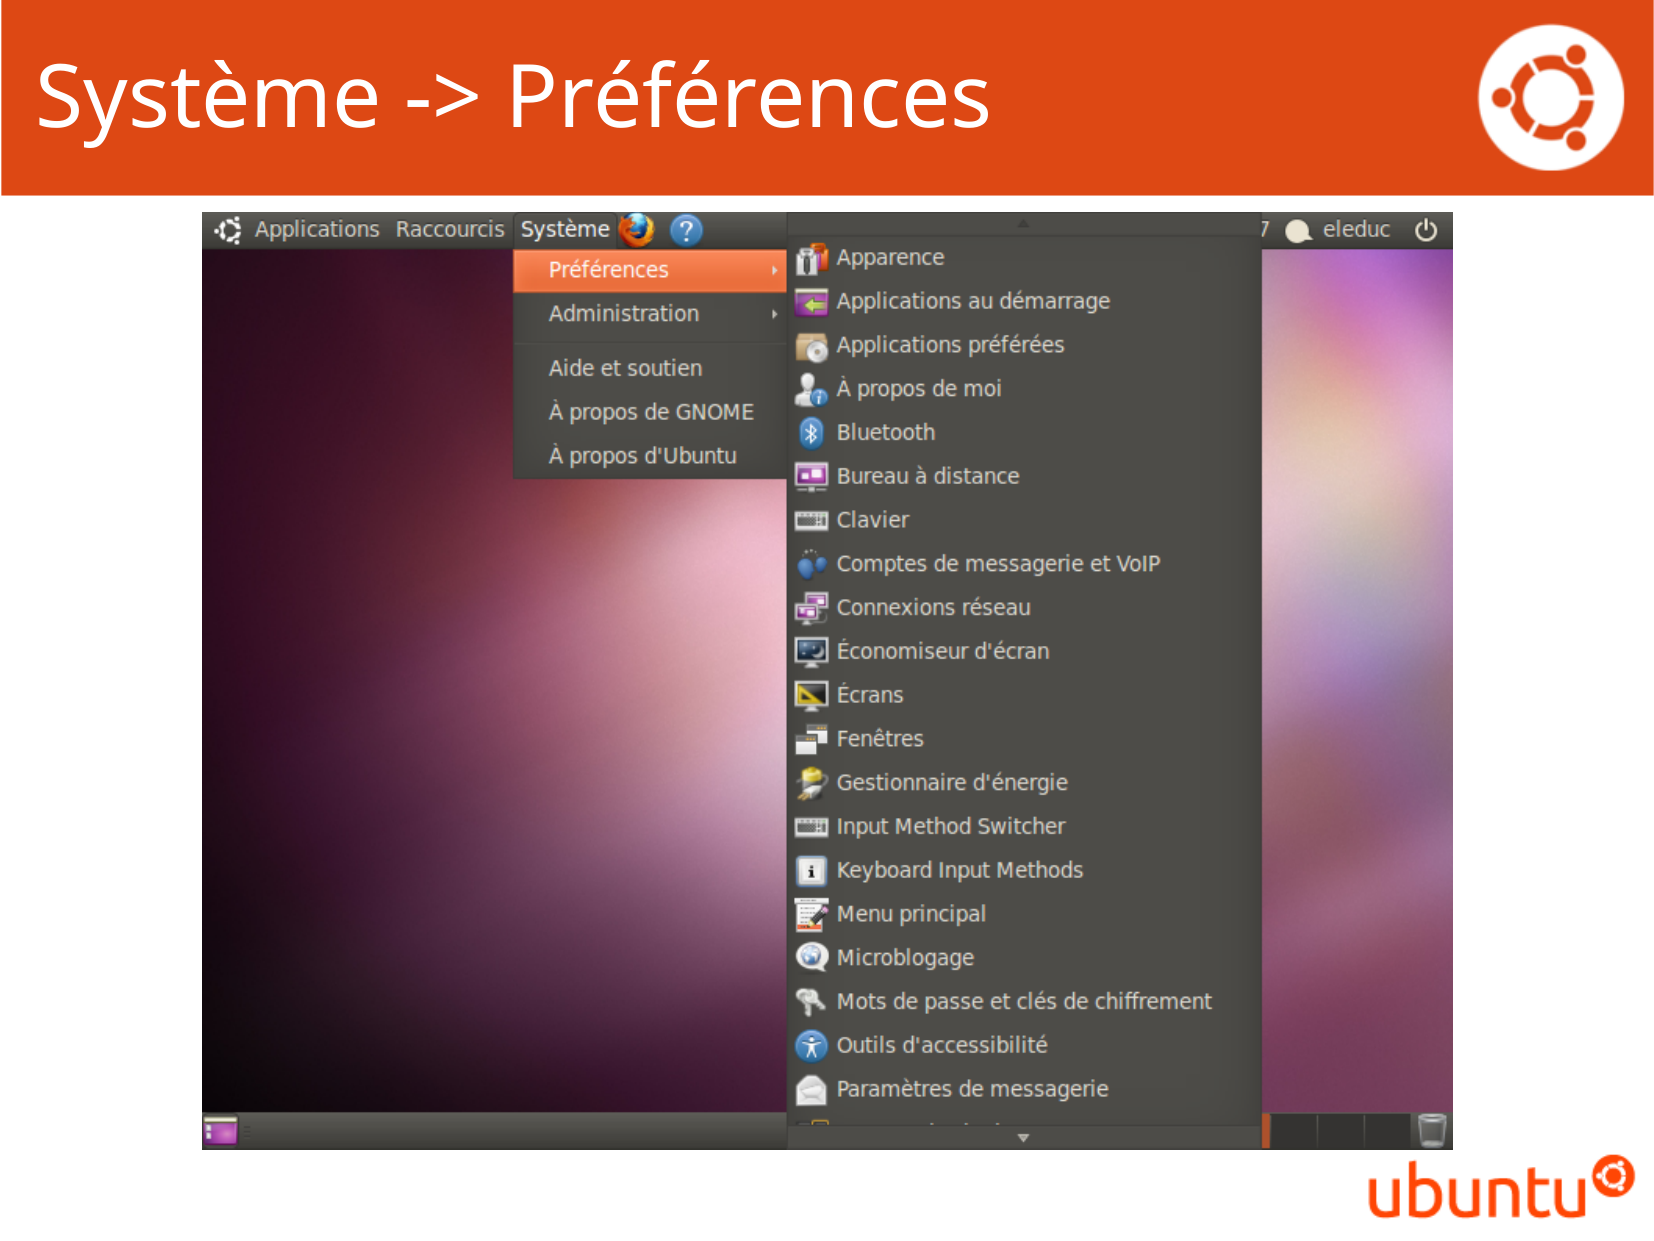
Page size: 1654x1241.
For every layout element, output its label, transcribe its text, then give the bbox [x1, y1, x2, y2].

title Système -> Préférences [35, 0, 1424, 191]
picture [0, 0, 1654, 1241]
